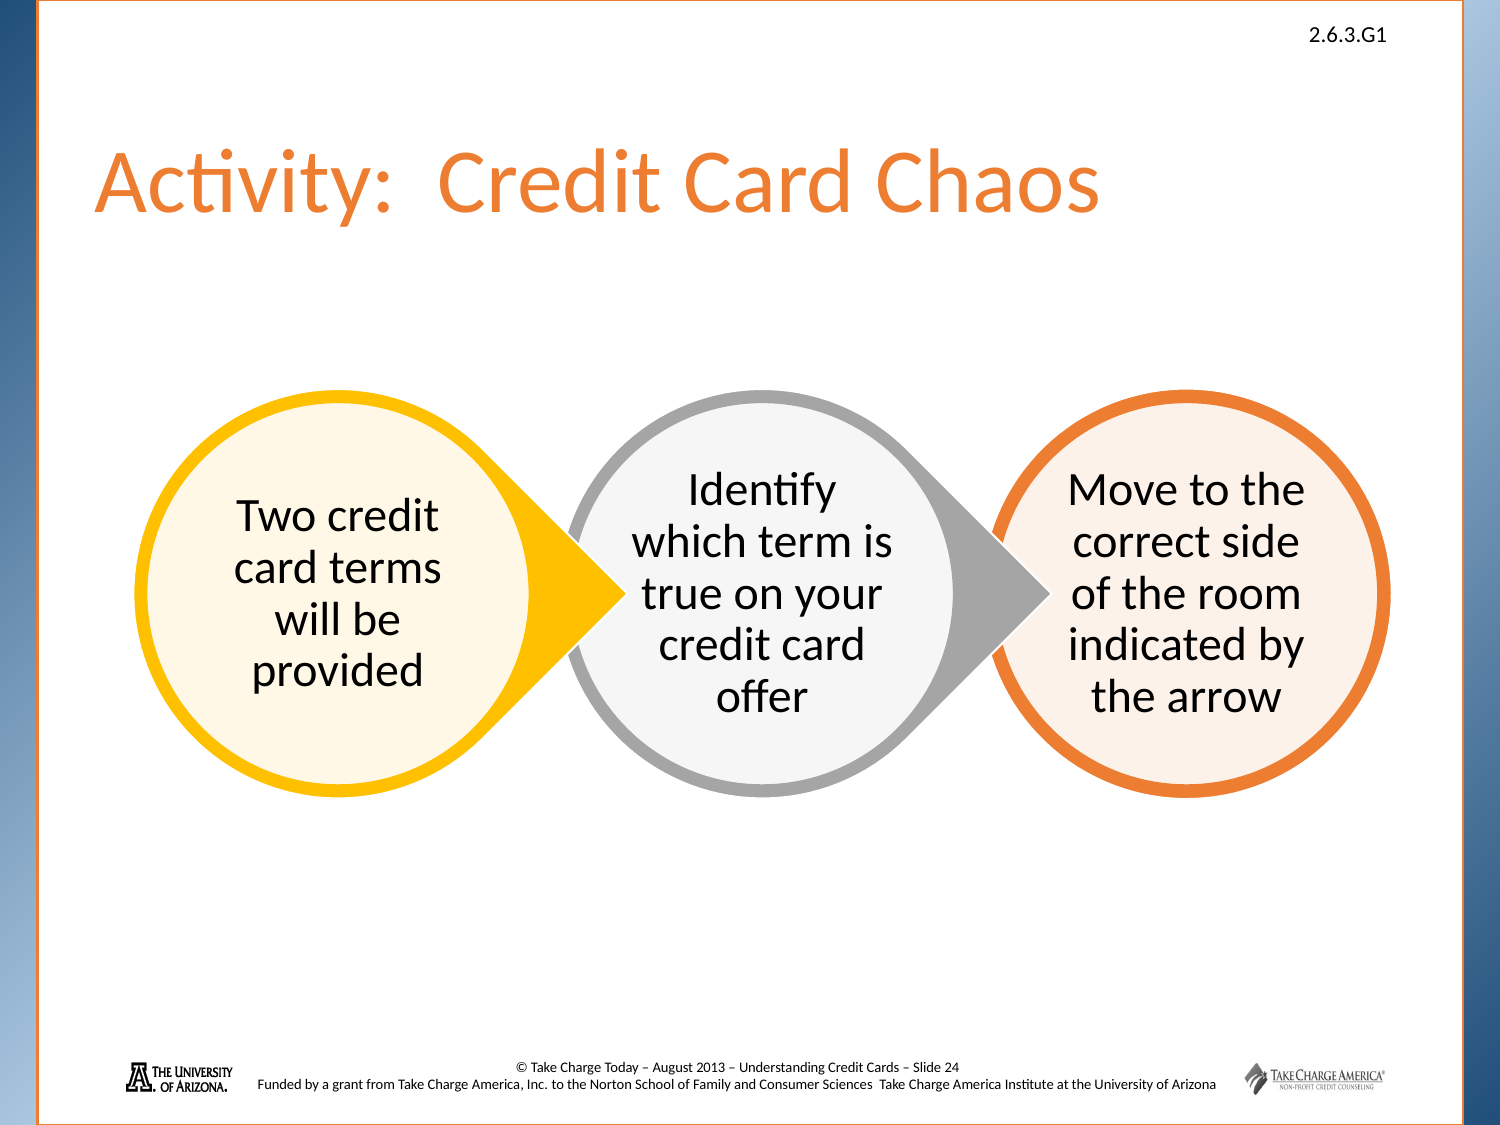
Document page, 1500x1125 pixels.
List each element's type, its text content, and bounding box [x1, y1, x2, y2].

text_box [133, 388, 1392, 800]
text_box Identify which term is true on your credit card offer [577, 402, 954, 786]
title Activity: Credit Card Chaos [74, 12, 1388, 242]
text_box Move to the correct side of the room indicated by the arrow [1001, 402, 1379, 786]
text_box Two credit card terms will be provided [146, 402, 530, 786]
